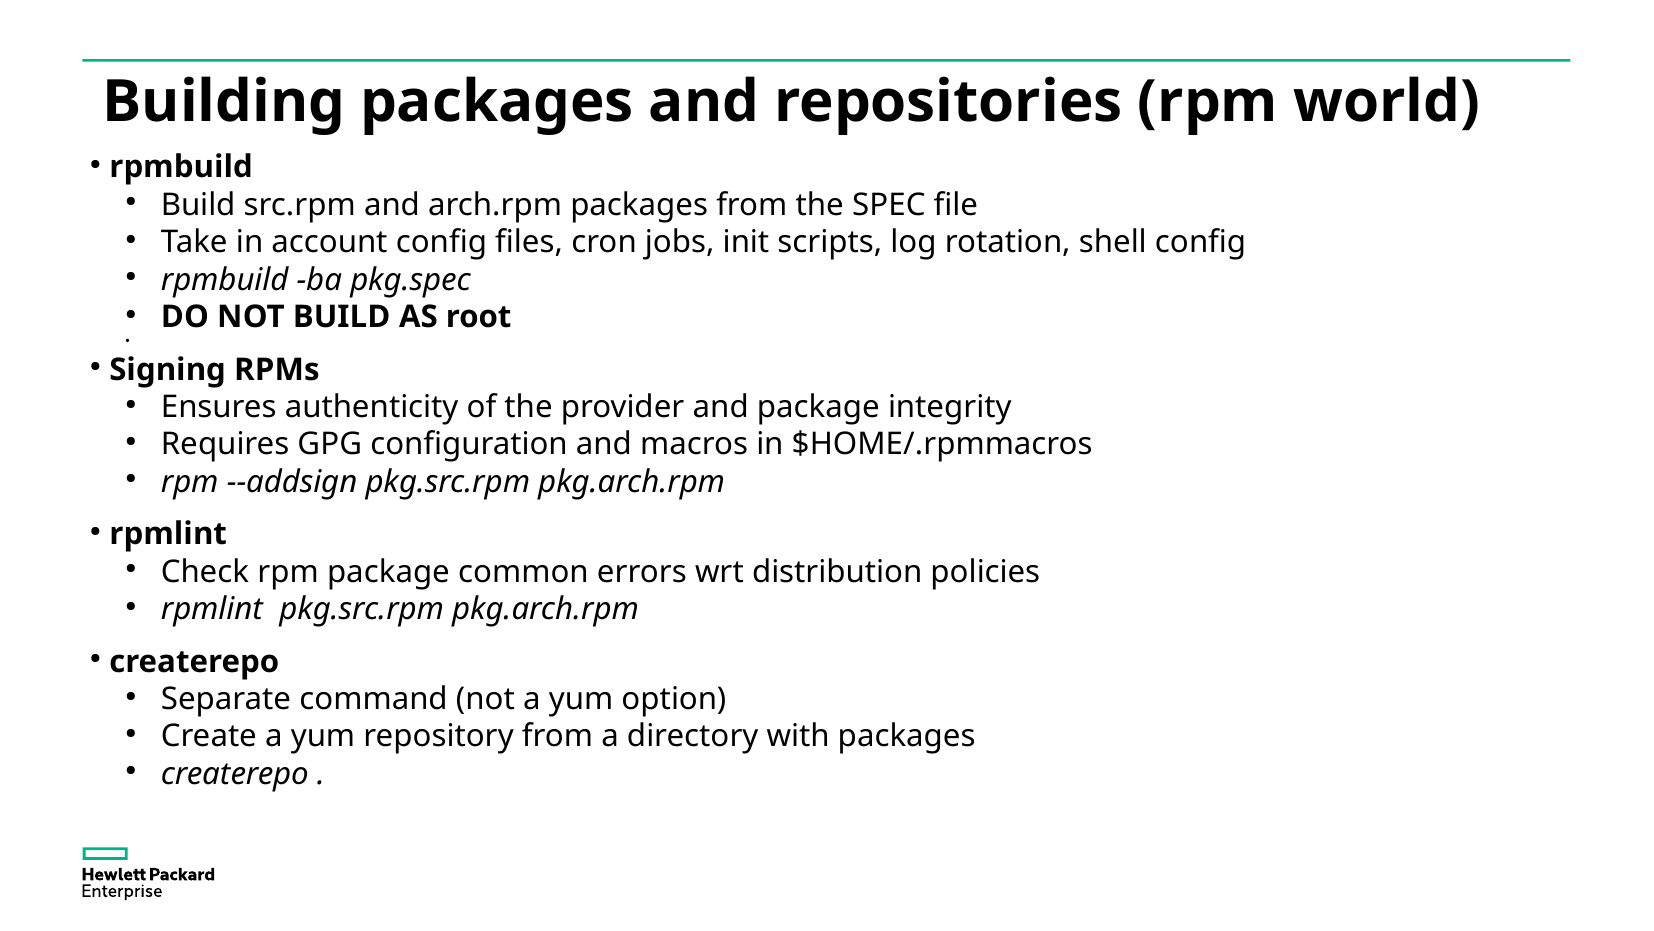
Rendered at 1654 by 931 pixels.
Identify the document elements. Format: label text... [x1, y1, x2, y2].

title Building packages and repositories (rpm world) [90, 55, 1506, 133]
text_box rpmbuild Build src.rpm and arch.rpm packages from the SPEC file Take in account config files, cron jobs, init scripts, log rotation, shell config rpmbuild -ba pkg.spec DO NOT BUILD AS root Signing RPMs Ensures authenticity of the provider and package integrity Requires GPG configuration and macros in $HOME/.rpmmacros rpm --addsign pkg.src.rpm pkg.arch.rpm rpmlint Check rpm package common errors wrt distribution policies rpmlint pkg.src.rpm pkg.arch.rpm createrepo Separate command (not a yum option) Create a yum repository from a directory with packages createrepo . [78, 146, 1654, 873]
